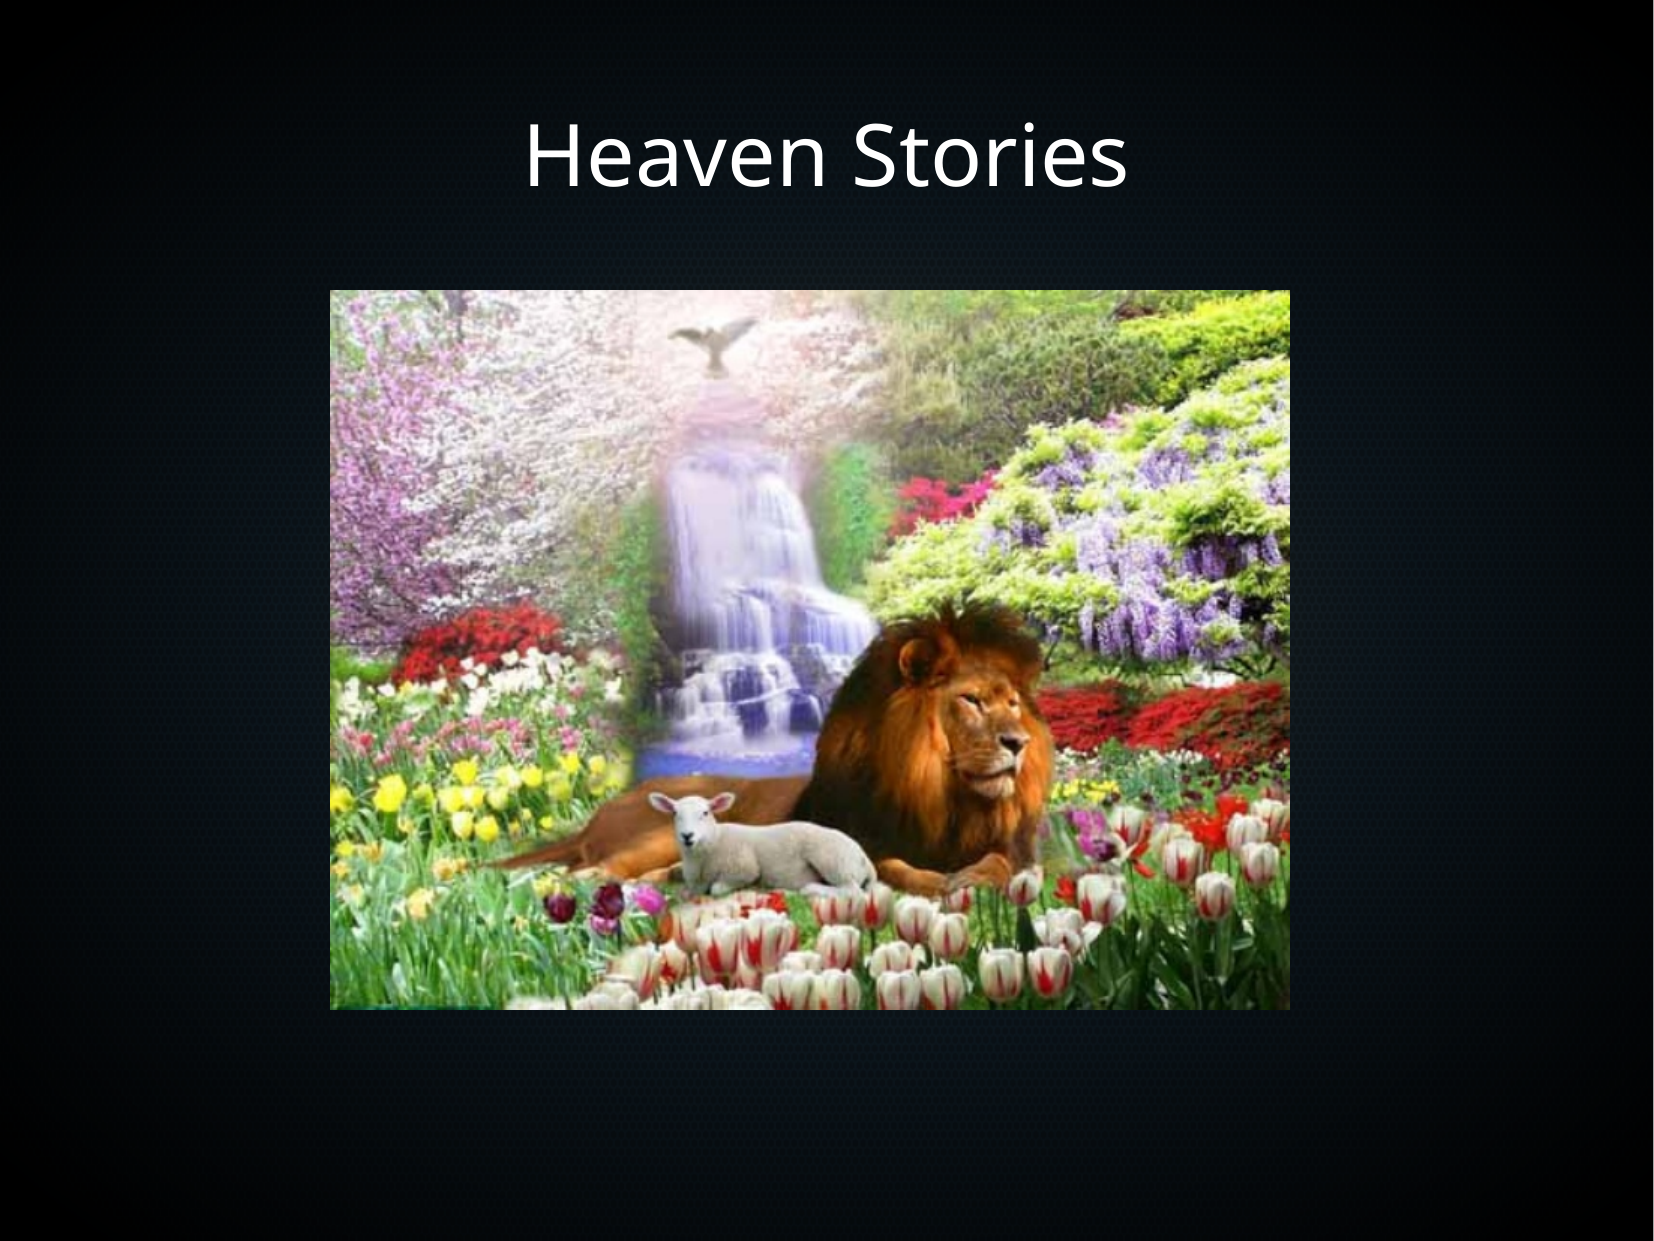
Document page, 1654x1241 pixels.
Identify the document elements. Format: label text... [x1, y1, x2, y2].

picture [0, 0, 1654, 1241]
title Heaven Stories [82, 49, 1571, 257]
